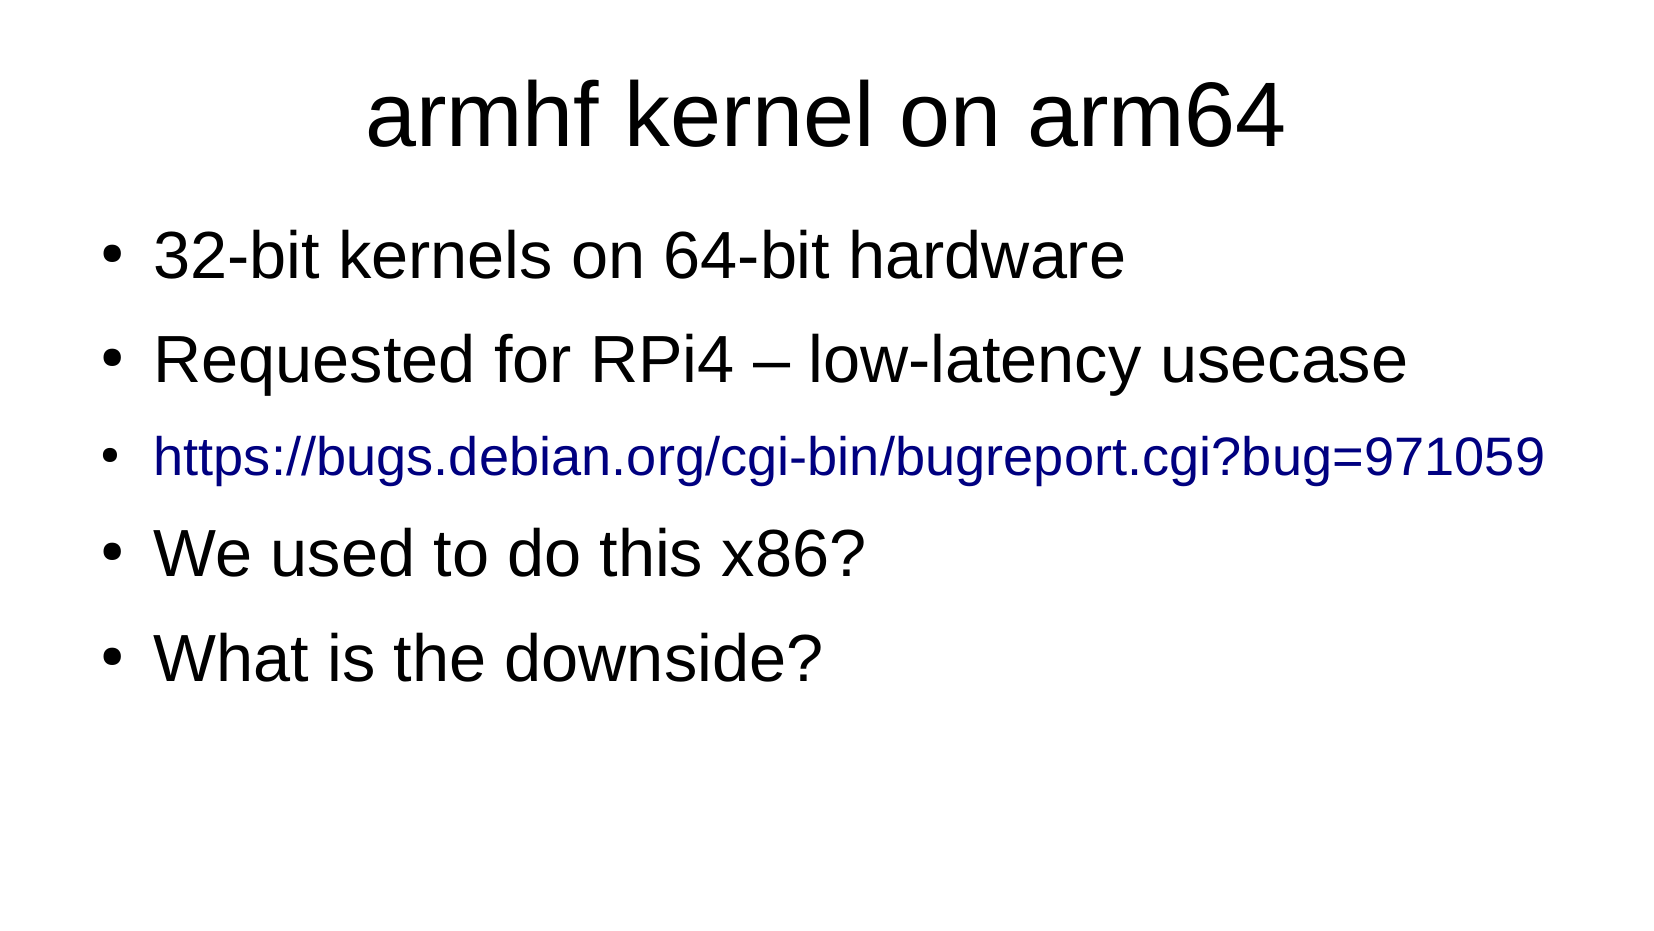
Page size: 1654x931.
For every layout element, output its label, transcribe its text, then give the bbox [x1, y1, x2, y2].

list 32-bit kernels on 64-bit hardware Requested for RPi4 – low-latency usecase https://bugs.debian.org/cgi-bin/bugreport.cgi?bug=971059 We used to do this x86? What is the downside? [82, 217, 1571, 758]
title armhf kernel on arm64 [82, 37, 1571, 193]
